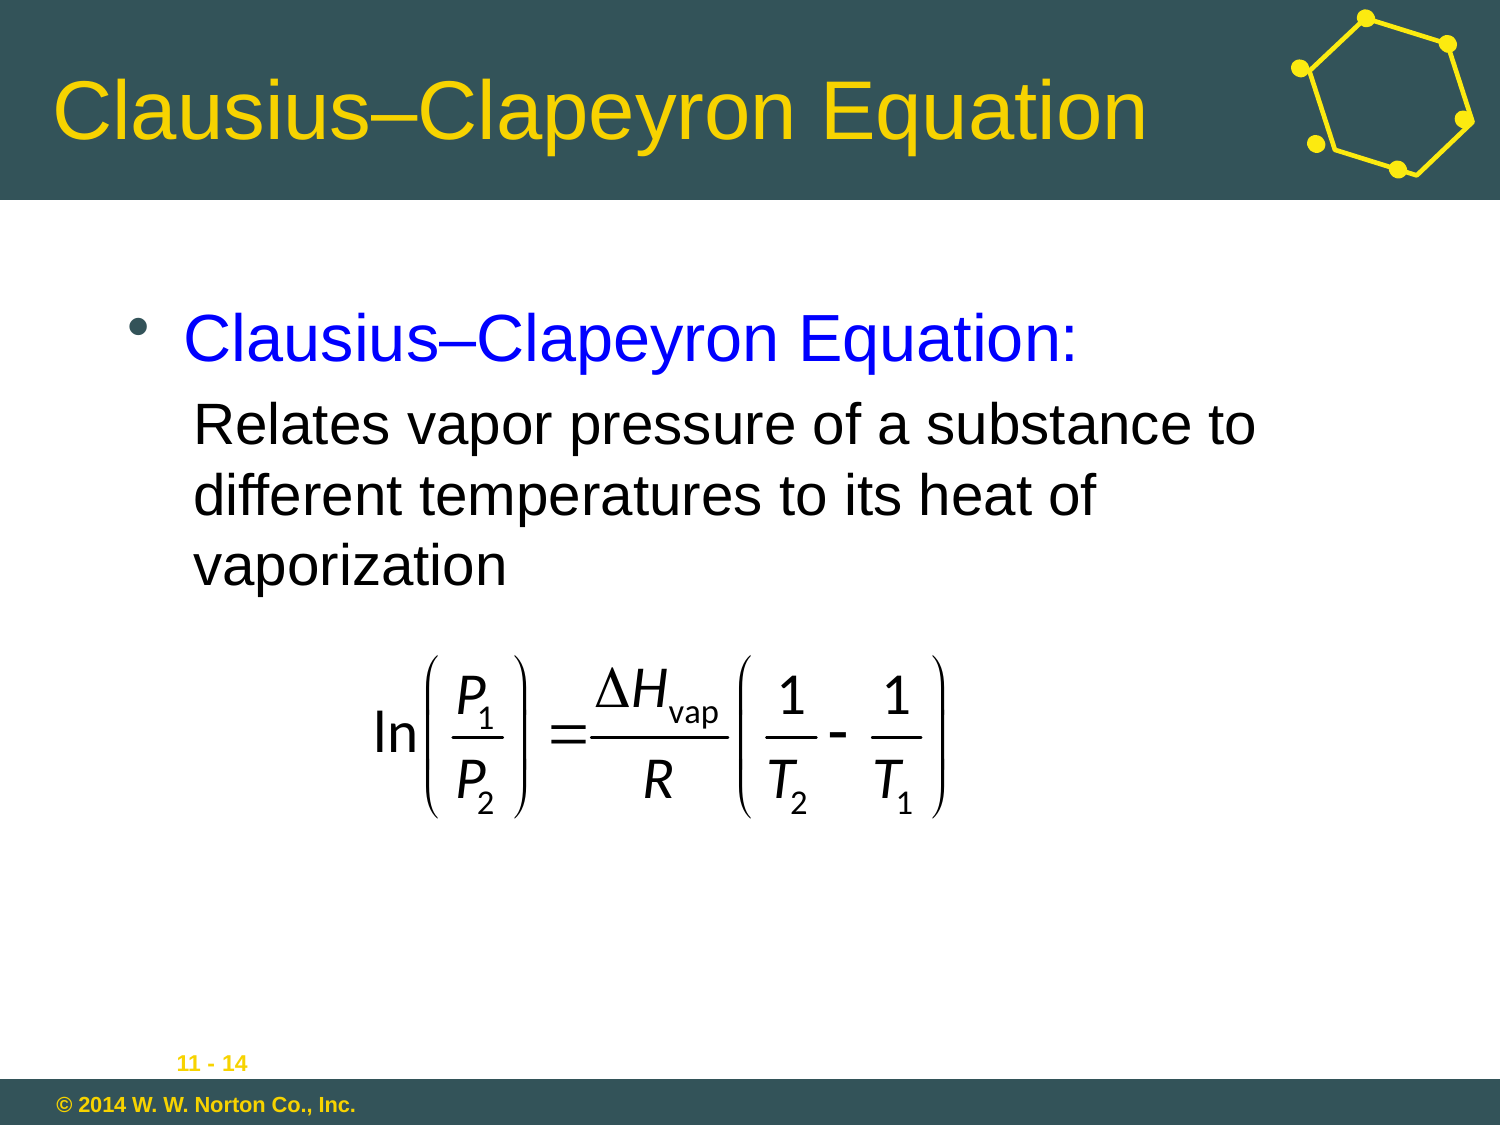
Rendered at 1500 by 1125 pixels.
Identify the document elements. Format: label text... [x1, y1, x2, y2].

slide_number 11 - <number> [112, 1025, 263, 1100]
chart [368, 642, 961, 832]
list Clausius–Clapeyron Equation: Relates vapor pressure of a substance to different temperatures to its heat of vaporization [112, 287, 1438, 1000]
title Clausius–Clapeyron Equation [37, 12, 1313, 200]
